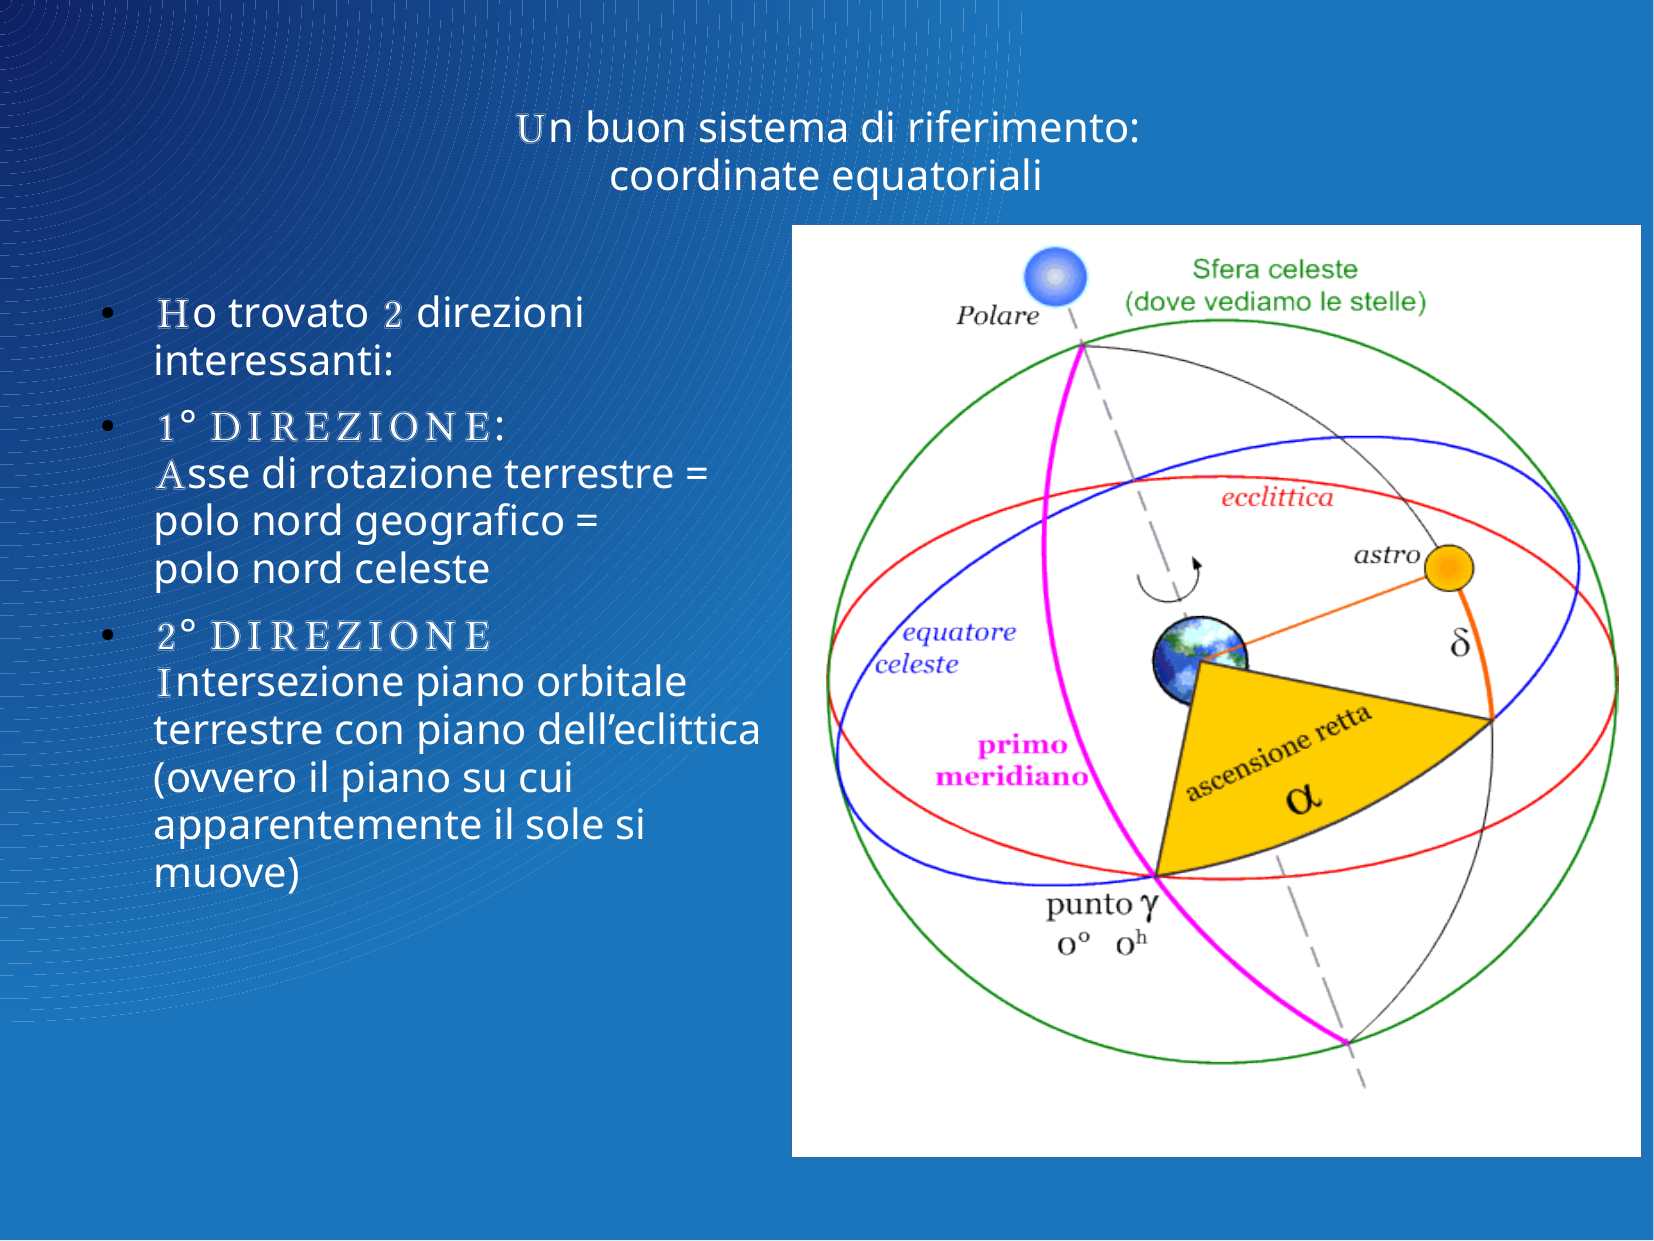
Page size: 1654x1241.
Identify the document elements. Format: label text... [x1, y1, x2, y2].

title Un buon sistema di riferimento: coordinate equatoriali [82, 49, 1571, 257]
picture [826, 244, 1619, 1089]
list Ho trovato 2 direzioni interessanti: 1° DIREZIONE: Asse di rotazione terrestre = polo nord geografico = polo nord celeste 2° DIREZIONE Intersezione piano orbitale terrestre con piano dell’eclittica (ovvero il piano su cui apparentemente il sole si muove) [82, 290, 780, 1010]
text_box [791, 224, 1642, 1158]
